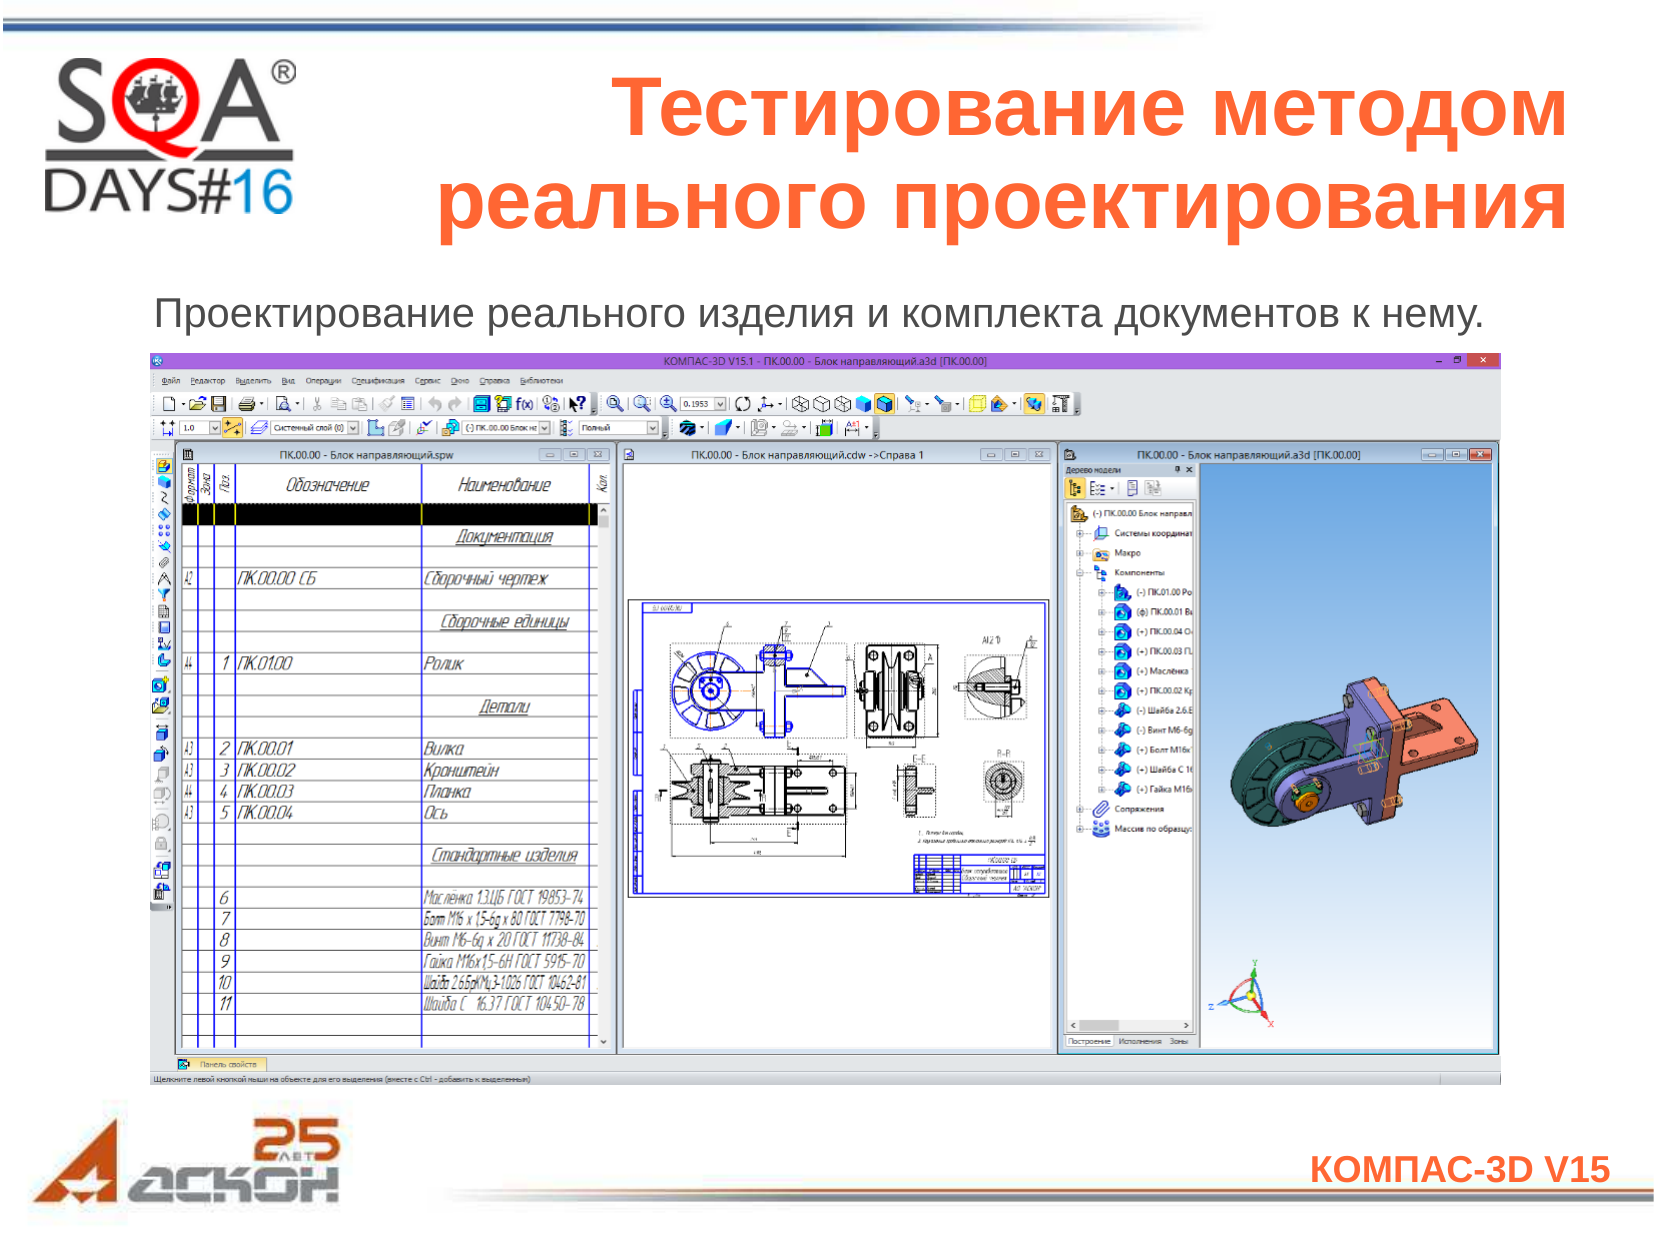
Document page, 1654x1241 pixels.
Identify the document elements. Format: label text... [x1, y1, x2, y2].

picture [3, 0, 1654, 1241]
title Тестирование методом реального проектирования [342, 44, 1571, 262]
list Проектирование реального изделия и комплекта документов к нему. [82, 290, 1571, 1010]
